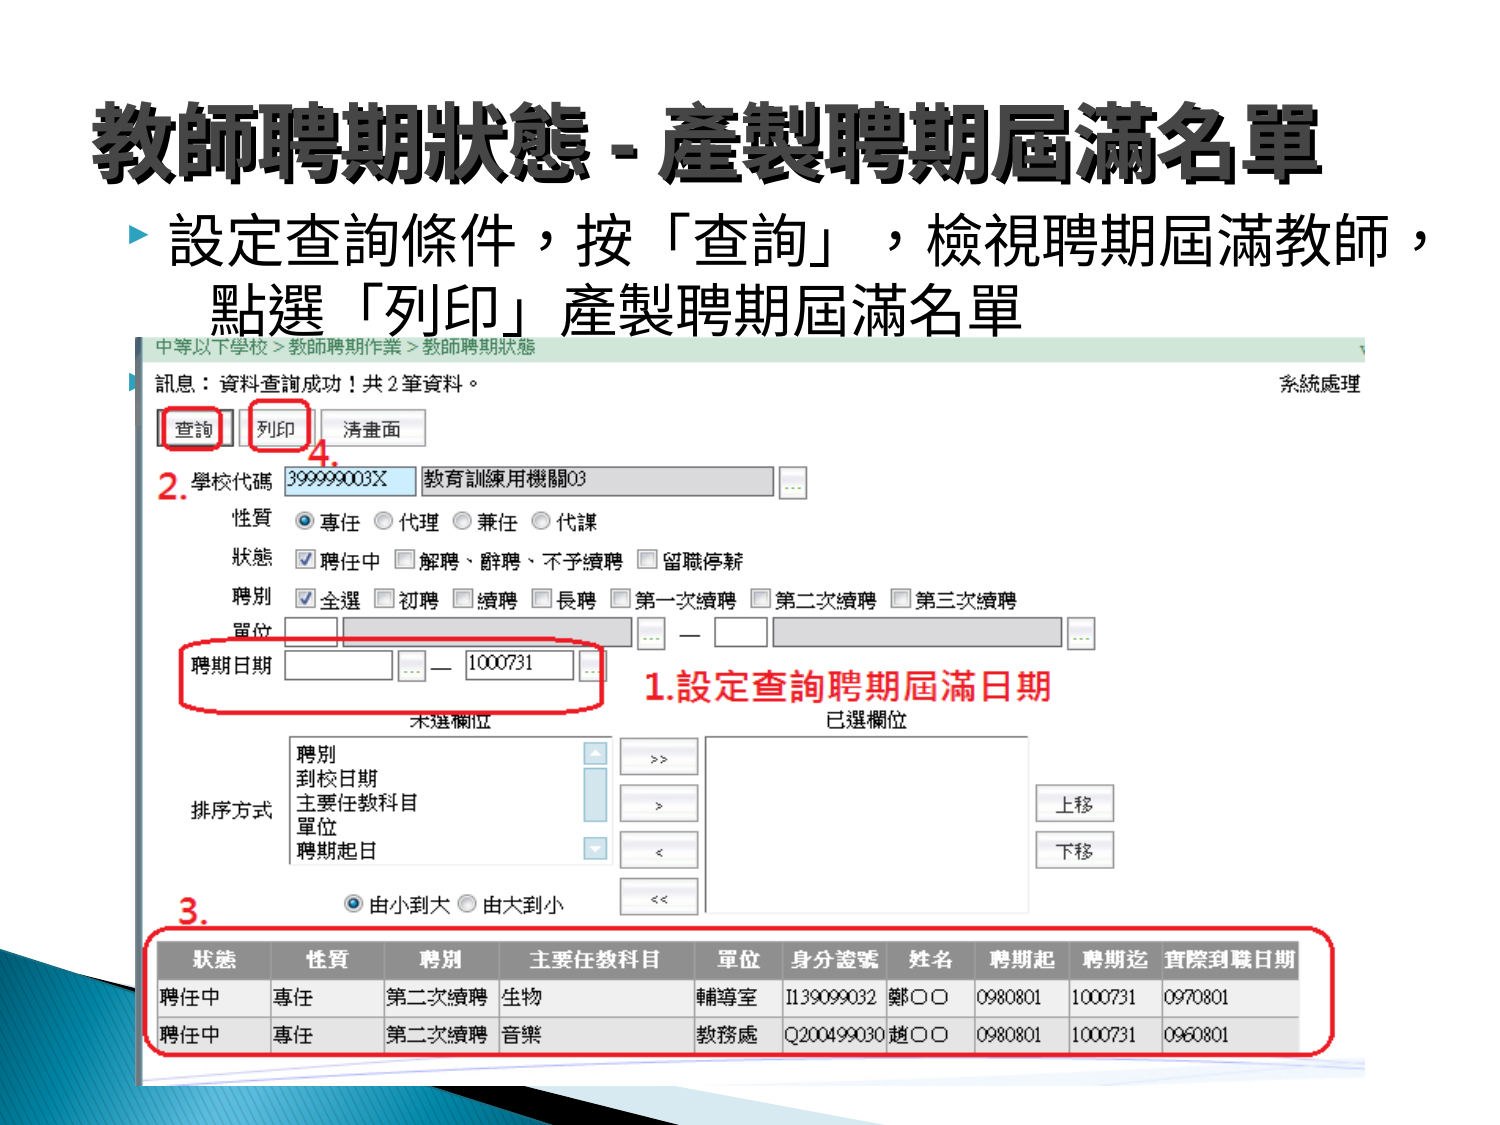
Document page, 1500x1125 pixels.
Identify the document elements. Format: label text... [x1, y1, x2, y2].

picture [135, 338, 1365, 1086]
title 教師聘期狀態-產製聘期屆滿名單 [75, 45, 1426, 196]
text_box 設定查詢條件，按「查詢」，檢視聘期屆滿教師，點選「列印」產製聘期屆滿名單 [75, 196, 1426, 986]
